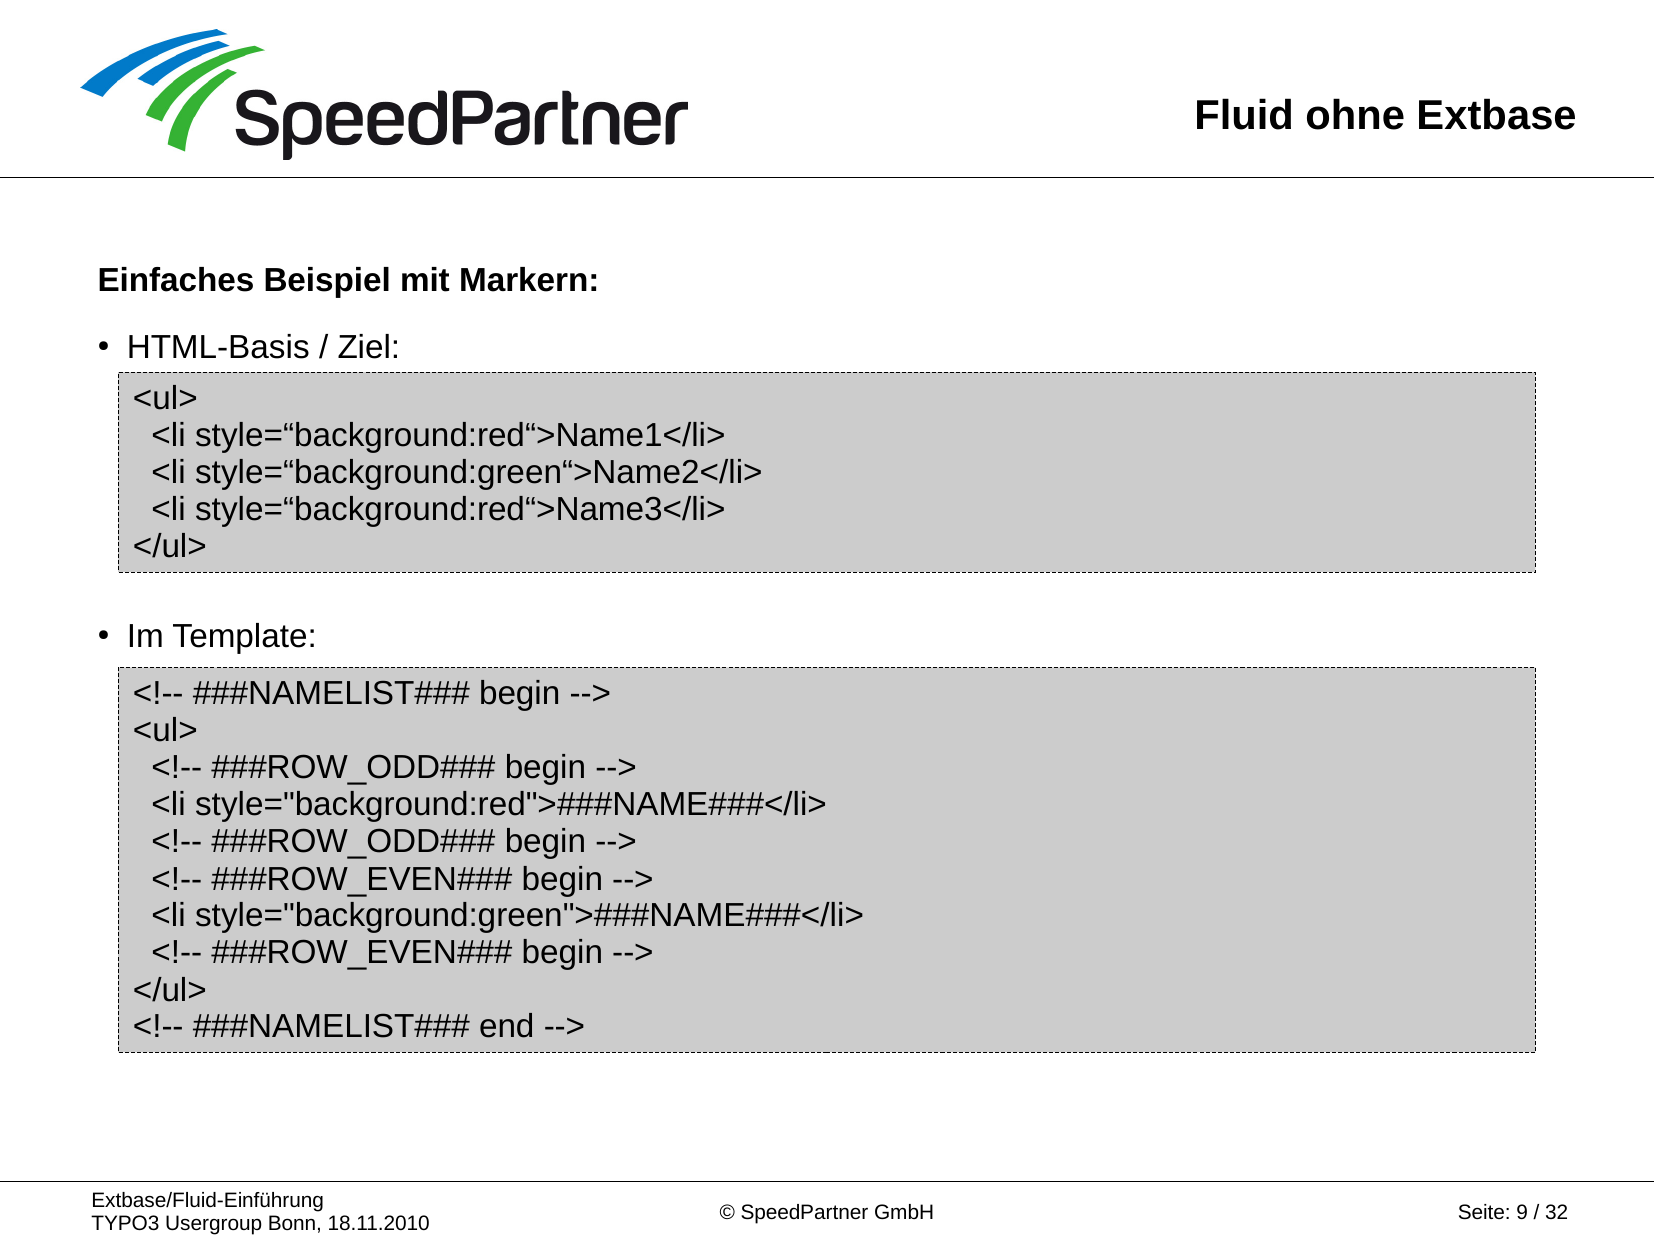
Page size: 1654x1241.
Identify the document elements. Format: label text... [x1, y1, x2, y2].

text_box <ul> <li style=“background:red“>Name1</li> <li style=“background:green“>Name2</li> <li style=“background:red“>Name3</li> </ul> [118, 372, 1536, 573]
picture [80, 29, 688, 160]
text_box Einfaches Beispiel mit Markern: HTML-Basis / Ziel: Im Template: [82, 253, 1565, 1151]
title Fluid ohne Extbase [590, 70, 1577, 160]
text_box <!-- ###NAMELIST### begin --> <ul> <!-- ###ROW_ODD### begin --> <li style="background:red">###NAME###</li> <!-- ###ROW_ODD### begin --> <!-- ###ROW_EVEN### begin --> <li style="background:green">###NAME###</li> <!-- ###ROW_EVEN### begin --> </ul> <!-- ###NAMELIST### end --> [118, 667, 1536, 1053]
